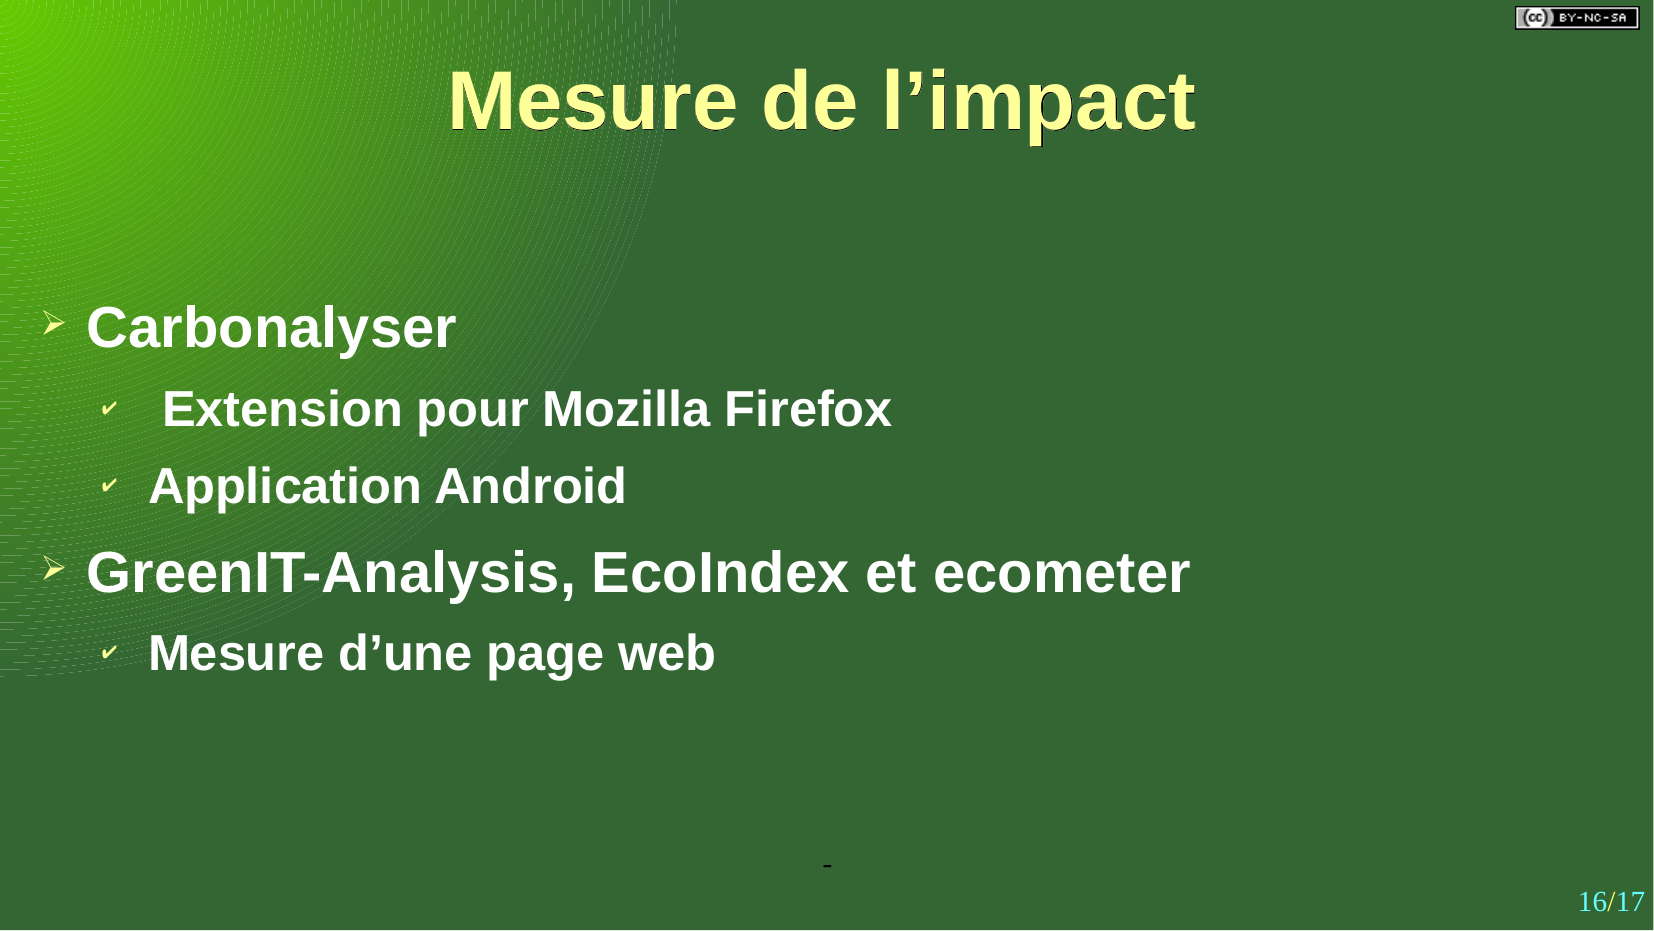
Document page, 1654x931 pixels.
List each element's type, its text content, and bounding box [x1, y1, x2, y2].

picture [1515, 6, 1640, 30]
list Carbonalyser Extension pour Mozilla Firefox Application Android GreenIT-Analysis, EcoIndex et ecometer Mesure d’une page web [24, 295, 1630, 686]
title Mesure de l’impact [11, 23, 1632, 179]
